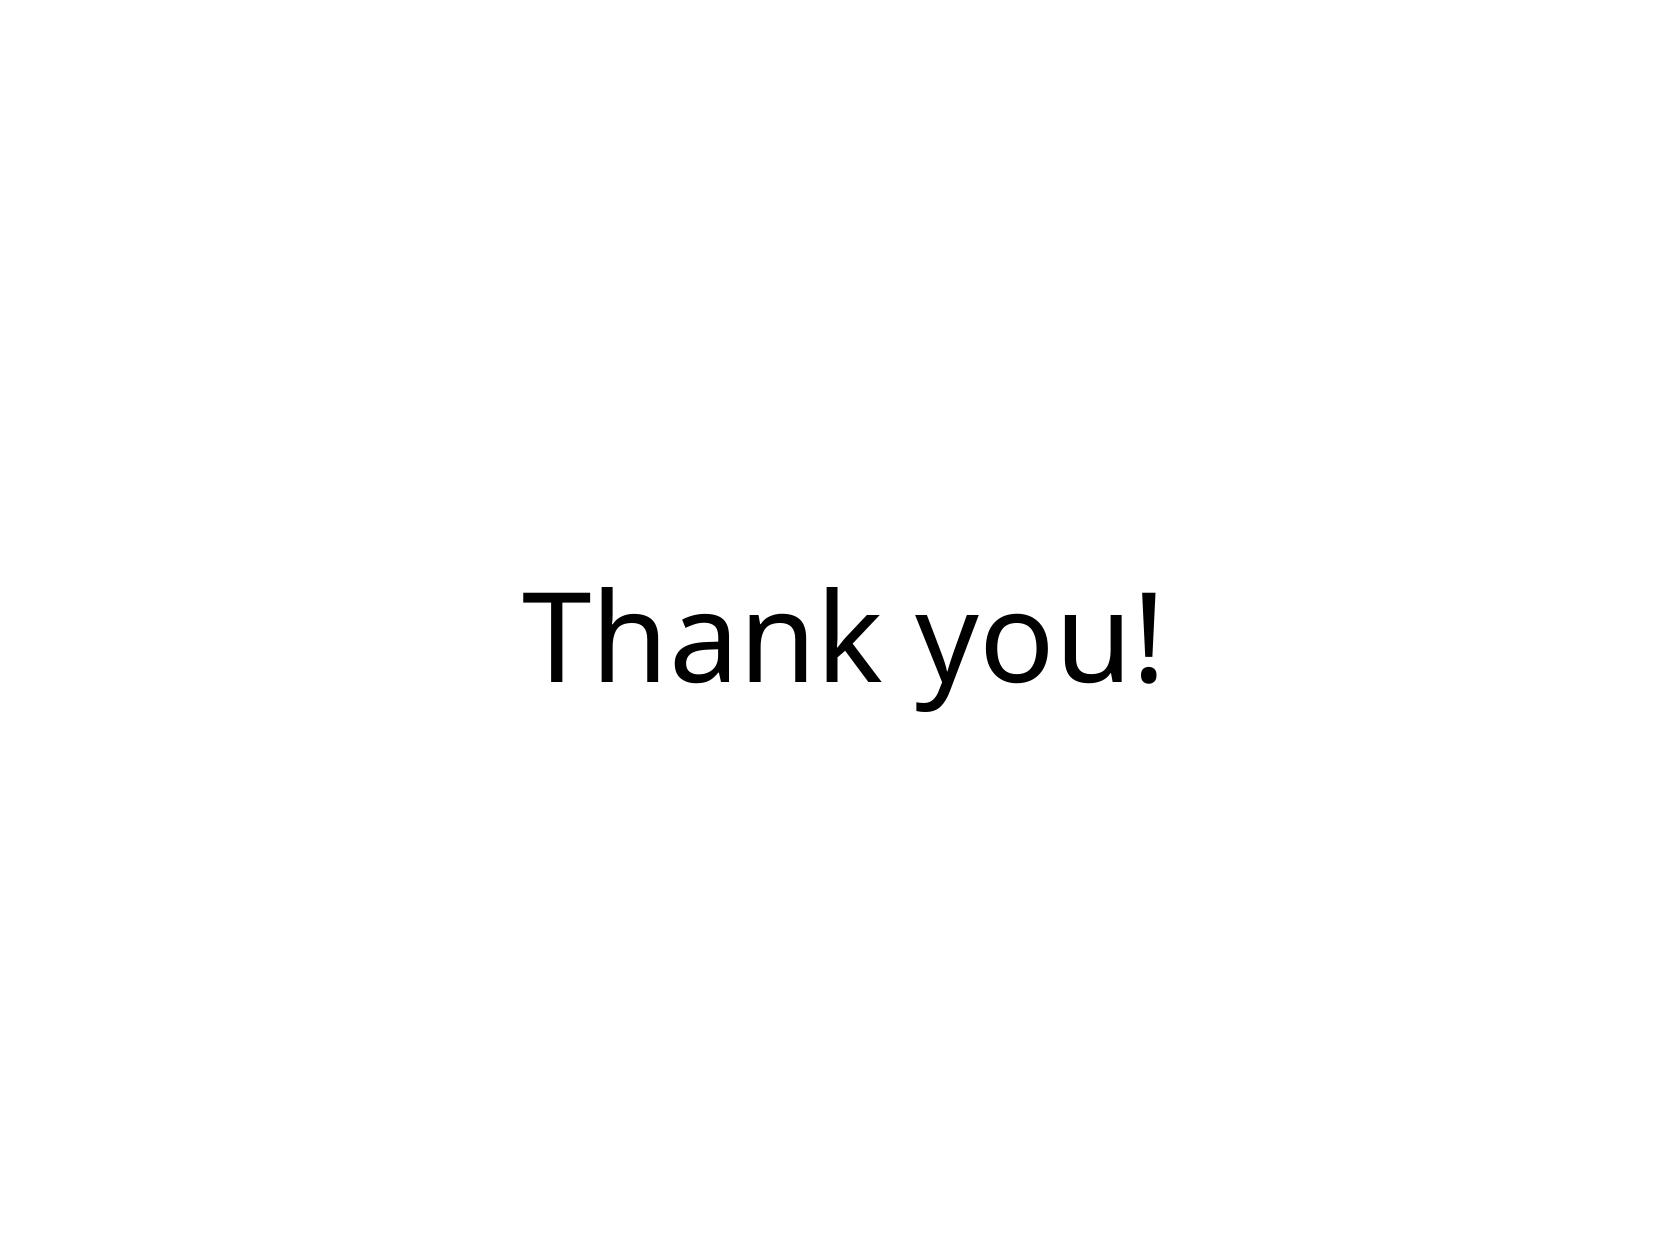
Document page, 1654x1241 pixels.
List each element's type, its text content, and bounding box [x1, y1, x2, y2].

subtitle Thank you! [82, 232, 1571, 1037]
